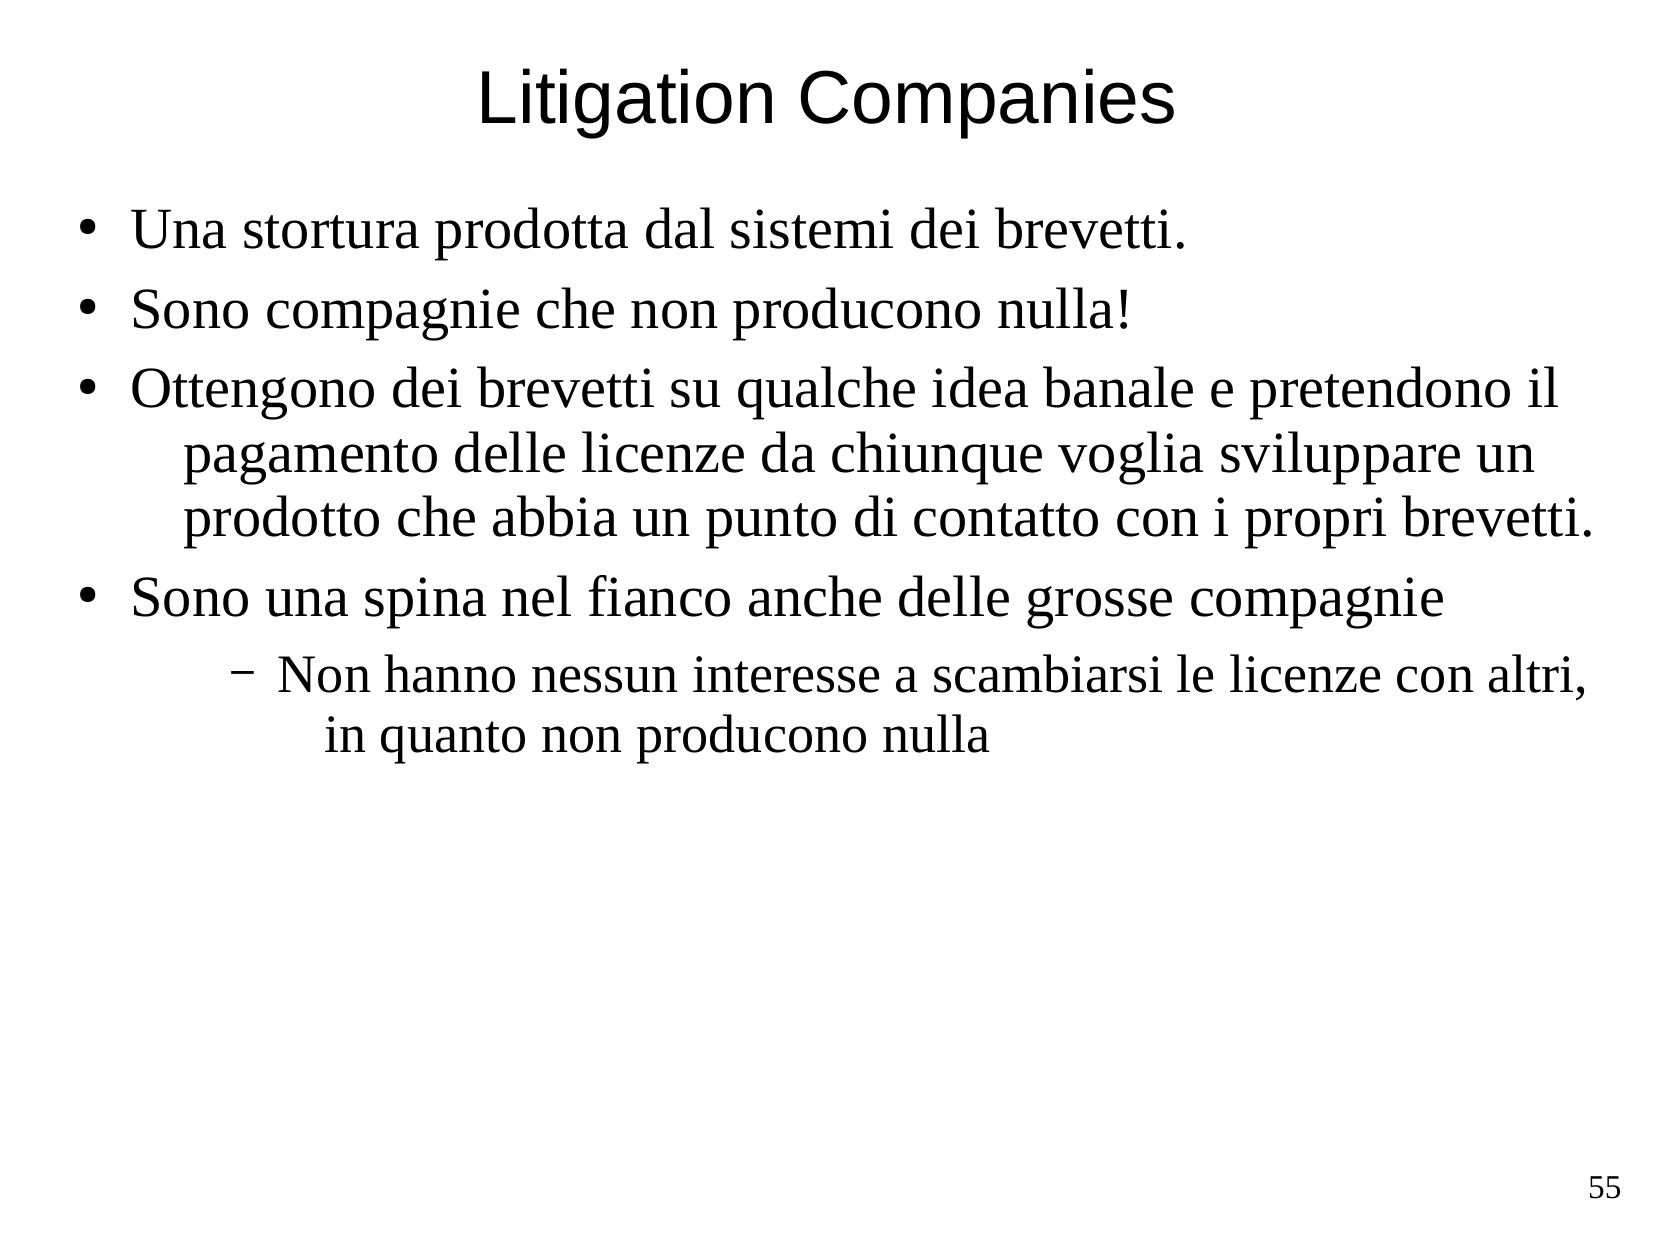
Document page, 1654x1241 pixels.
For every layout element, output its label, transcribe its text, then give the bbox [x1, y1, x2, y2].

title Litigation Companies [37, 30, 1617, 166]
list Una stortura prodotta dal sistemi dei brevetti. Sono compagnie che non producono nulla! Ottengono dei brevetti su qualche idea banale e pretendono il pagamento delle licenze da chiunque voglia sviluppare un prodotto che abbia un punto di contatto con i propri brevetti. Sono una spina nel fianco anche delle grosse compagnie Non hanno nessun interesse a scambiarsi le licenze con altri, in quanto non producono nulla [42, 196, 1612, 1187]
